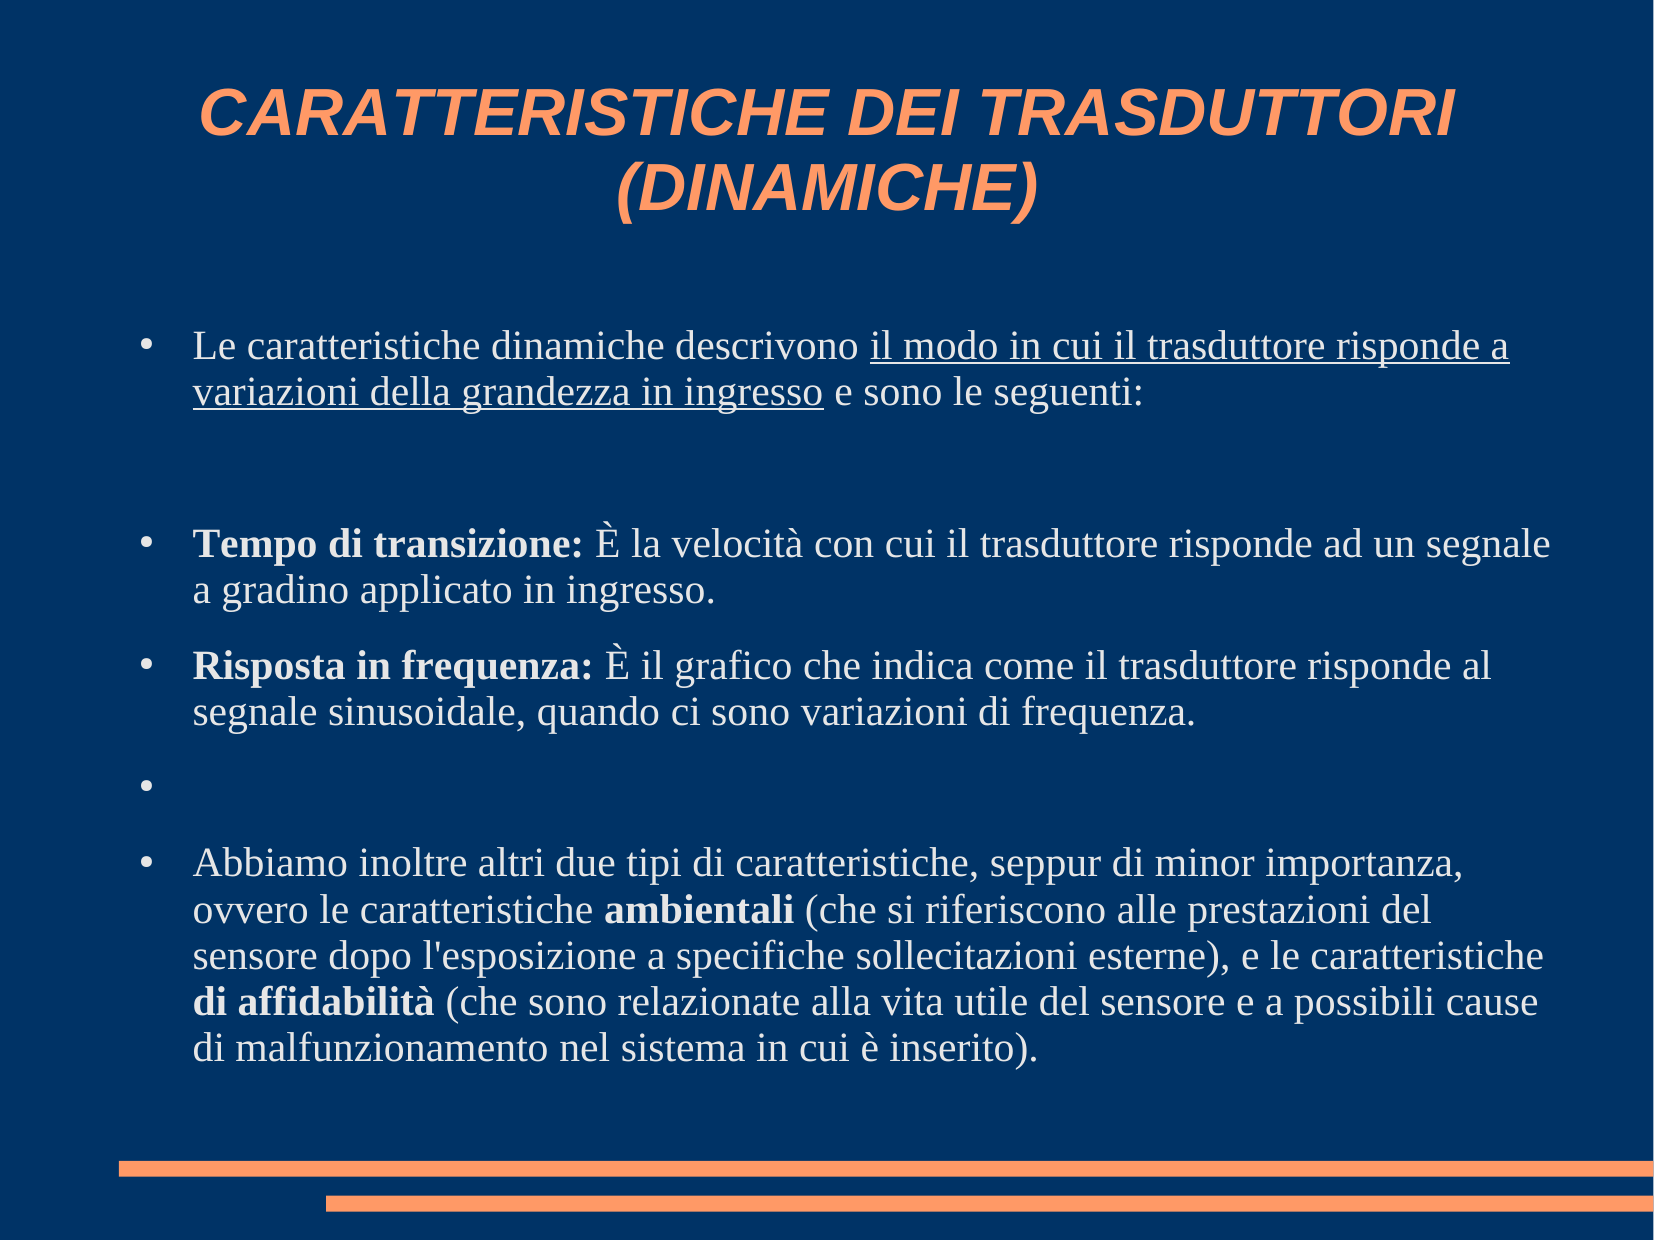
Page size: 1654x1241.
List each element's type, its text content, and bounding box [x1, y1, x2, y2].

list Le caratteristiche dinamiche descrivono il modo in cui il trasduttore risponde a variazioni della grandezza in ingresso e sono le seguenti: Tempo di transizione: È la velocità con cui il trasduttore risponde ad un segnale a gradino applicato in ingresso. Risposta in frequenza: È il grafico che indica come il trasduttore risponde al segnale sinusoidale, quando ci sono variazioni di frequenza. Abbiamo inoltre altri due tipi di caratteristiche, seppur di minor importanza, ovvero le caratteristiche ambientali (che si riferiscono alle prestazioni del sensore dopo l'esposizione a specifiche sollecitazioni esterne), e le caratteristiche di affidabilità (che sono relazionate alla vita utile del sensore e a possibili cause di malfunzionamento nel sistema in cui è inserito). [121, 322, 1561, 1132]
title CARATTERISTICHE DEI TRASDUTTORI (DINAMICHE) [121, 46, 1534, 254]
